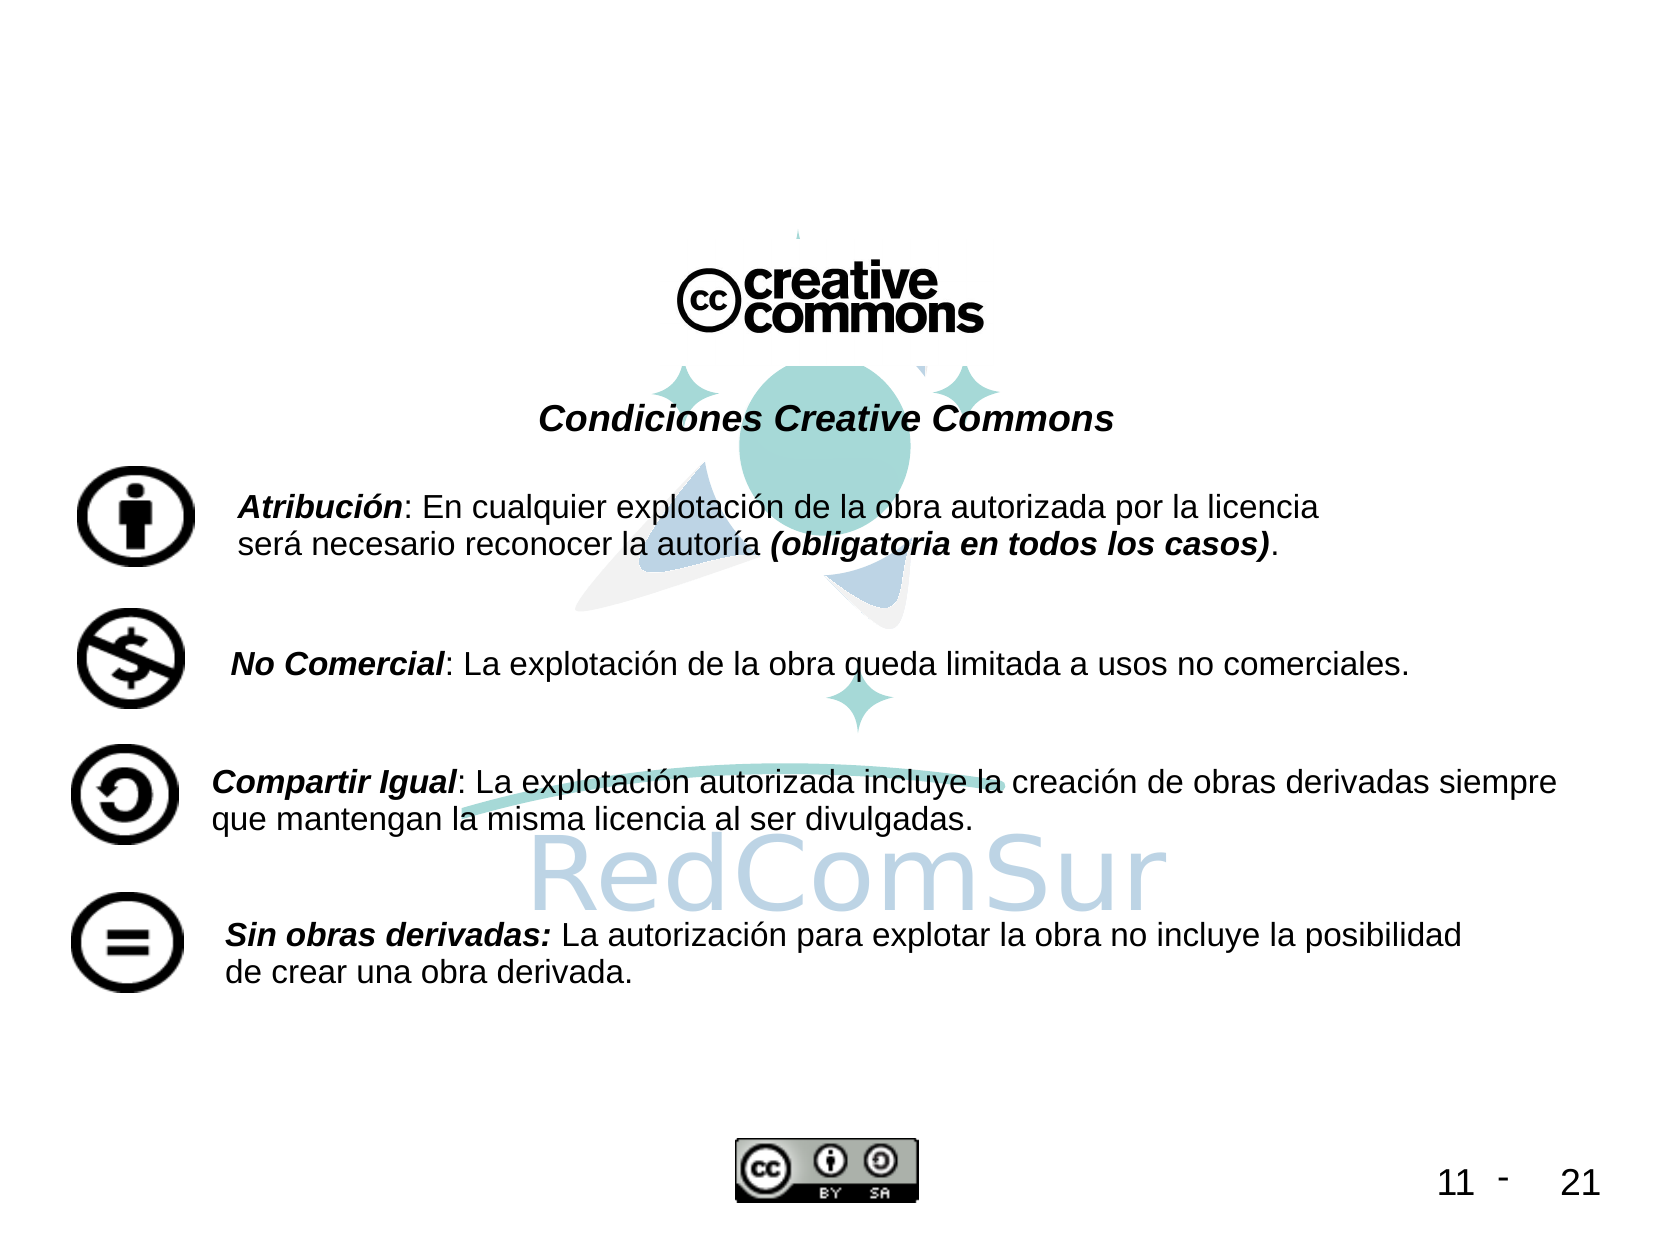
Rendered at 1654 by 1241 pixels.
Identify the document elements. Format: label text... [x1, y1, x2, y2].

text_box <número> [1421, 1154, 1545, 1225]
picture [461, 845, 1192, 909]
picture [461, 999, 1192, 1205]
picture [461, 570, 1192, 637]
picture [461, 211, 1192, 481]
picture [71, 744, 179, 845]
text_box Condiciones Creative Commons [523, 389, 1131, 447]
text_box - [1482, 1147, 1530, 1205]
picture [71, 892, 184, 993]
text_box No Comercial: La explotación de la obra queda limitada a usos no comerciales. [215, 637, 1428, 690]
picture [461, 690, 1192, 755]
text_box 21 [1545, 1154, 1642, 1225]
text_box Sin obras derivadas: La autorización para explotar la obra no incluye la posibilidad de crear una obra derivada. [210, 909, 1478, 999]
picture [77, 466, 195, 567]
text_box Atribución: En cualquier explotación de la obra autorizada por la licencia será necesario reconocer la autoría (obligatoria en todos los casos). [222, 481, 1376, 570]
picture [77, 608, 185, 709]
text_box Compartir Igual: La explotación autorizada incluye la creación de obras derivadas siempre que mantengan la misma licencia al ser divulgadas. [196, 755, 1574, 845]
